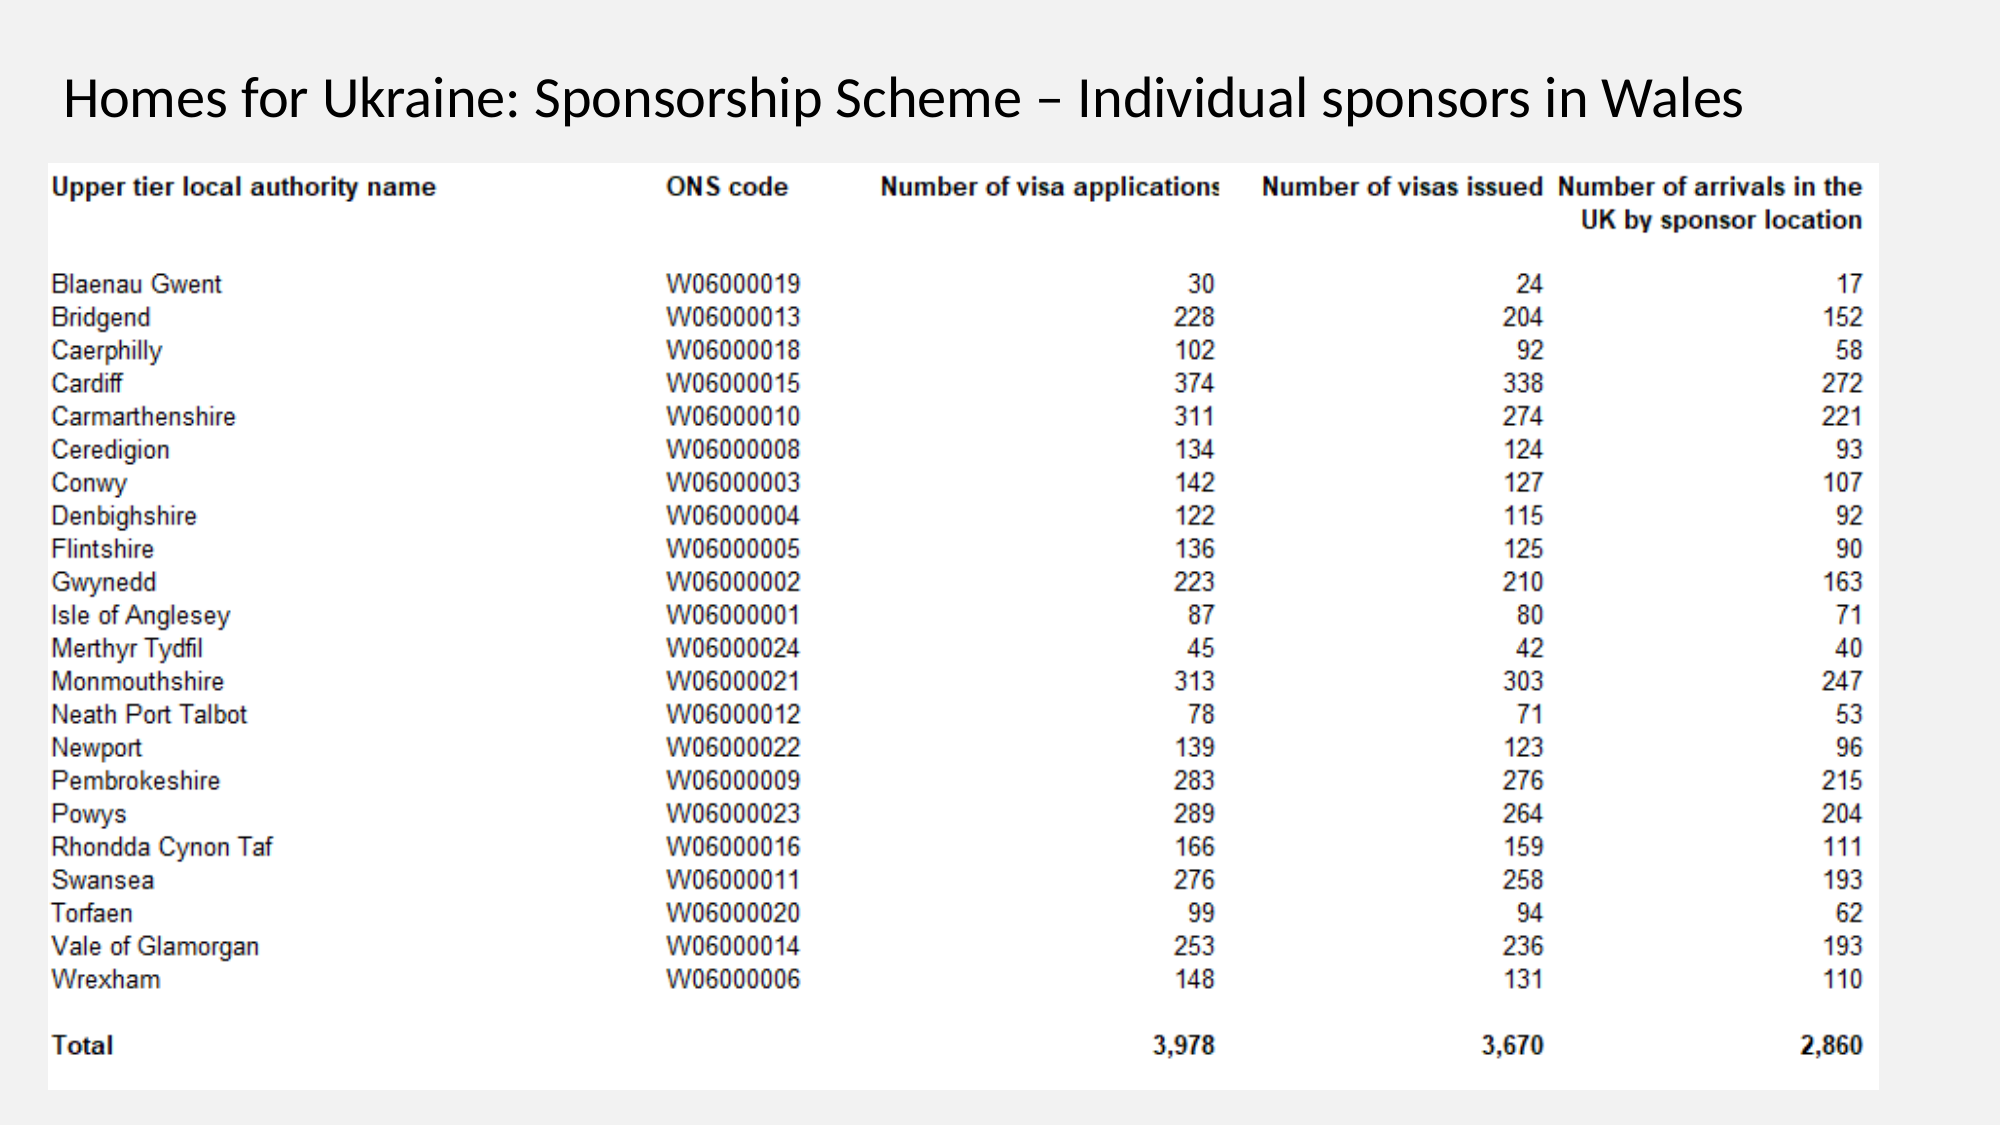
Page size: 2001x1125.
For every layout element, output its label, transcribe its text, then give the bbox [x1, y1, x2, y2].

text_box Homes for Ukraine: Sponsorship Scheme – Individual sponsors in Wales [48, 51, 1842, 138]
picture [48, 163, 1879, 1090]
